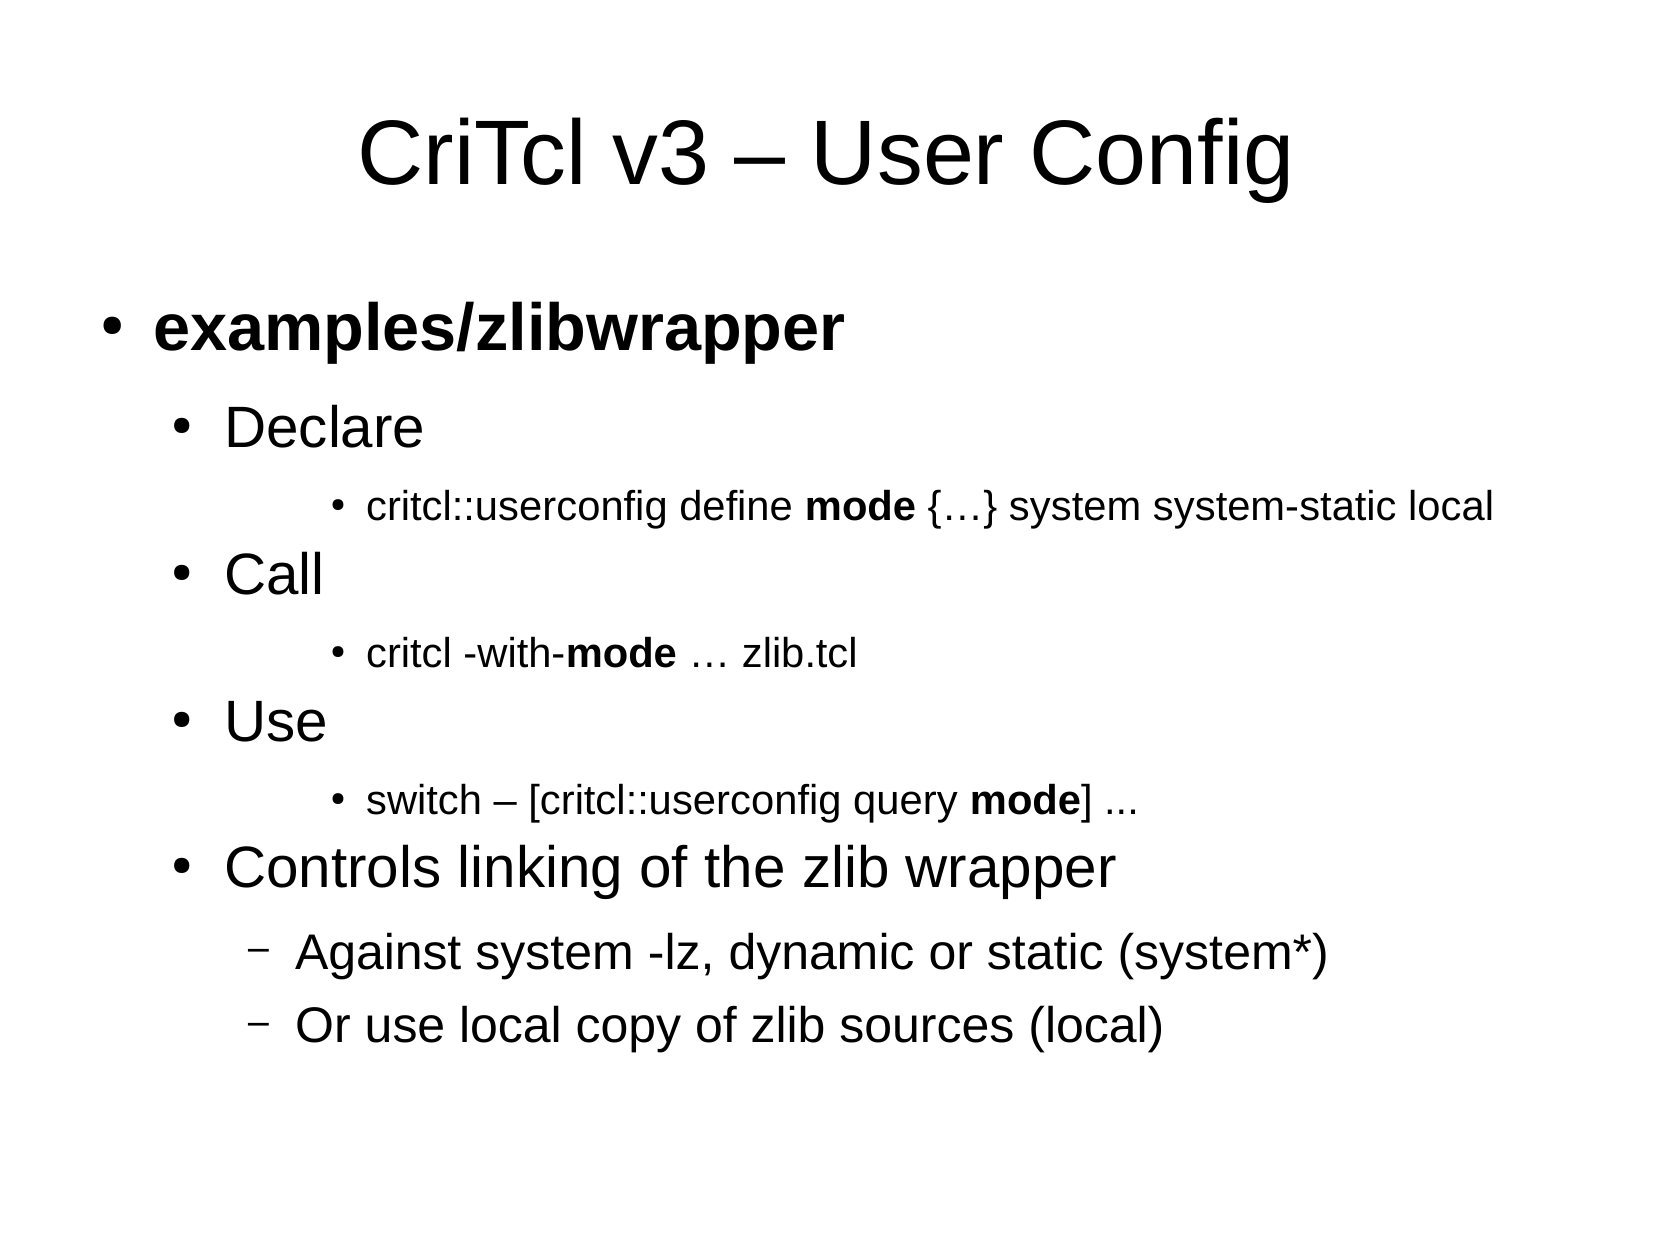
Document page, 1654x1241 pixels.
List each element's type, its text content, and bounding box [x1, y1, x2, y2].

list examples/zlibwrapper Declare critcl::userconfig define mode {…} system system-static local Call critcl -with-mode … zlib.tcl Use switch – [critcl::userconfig query mode] ... Controls linking of the zlib wrapper Against system -lz, dynamic or static (system*) Or use local copy of zlib sources (local) [82, 290, 1571, 1094]
title CriTcl v3 – User Config [82, 56, 1571, 250]
